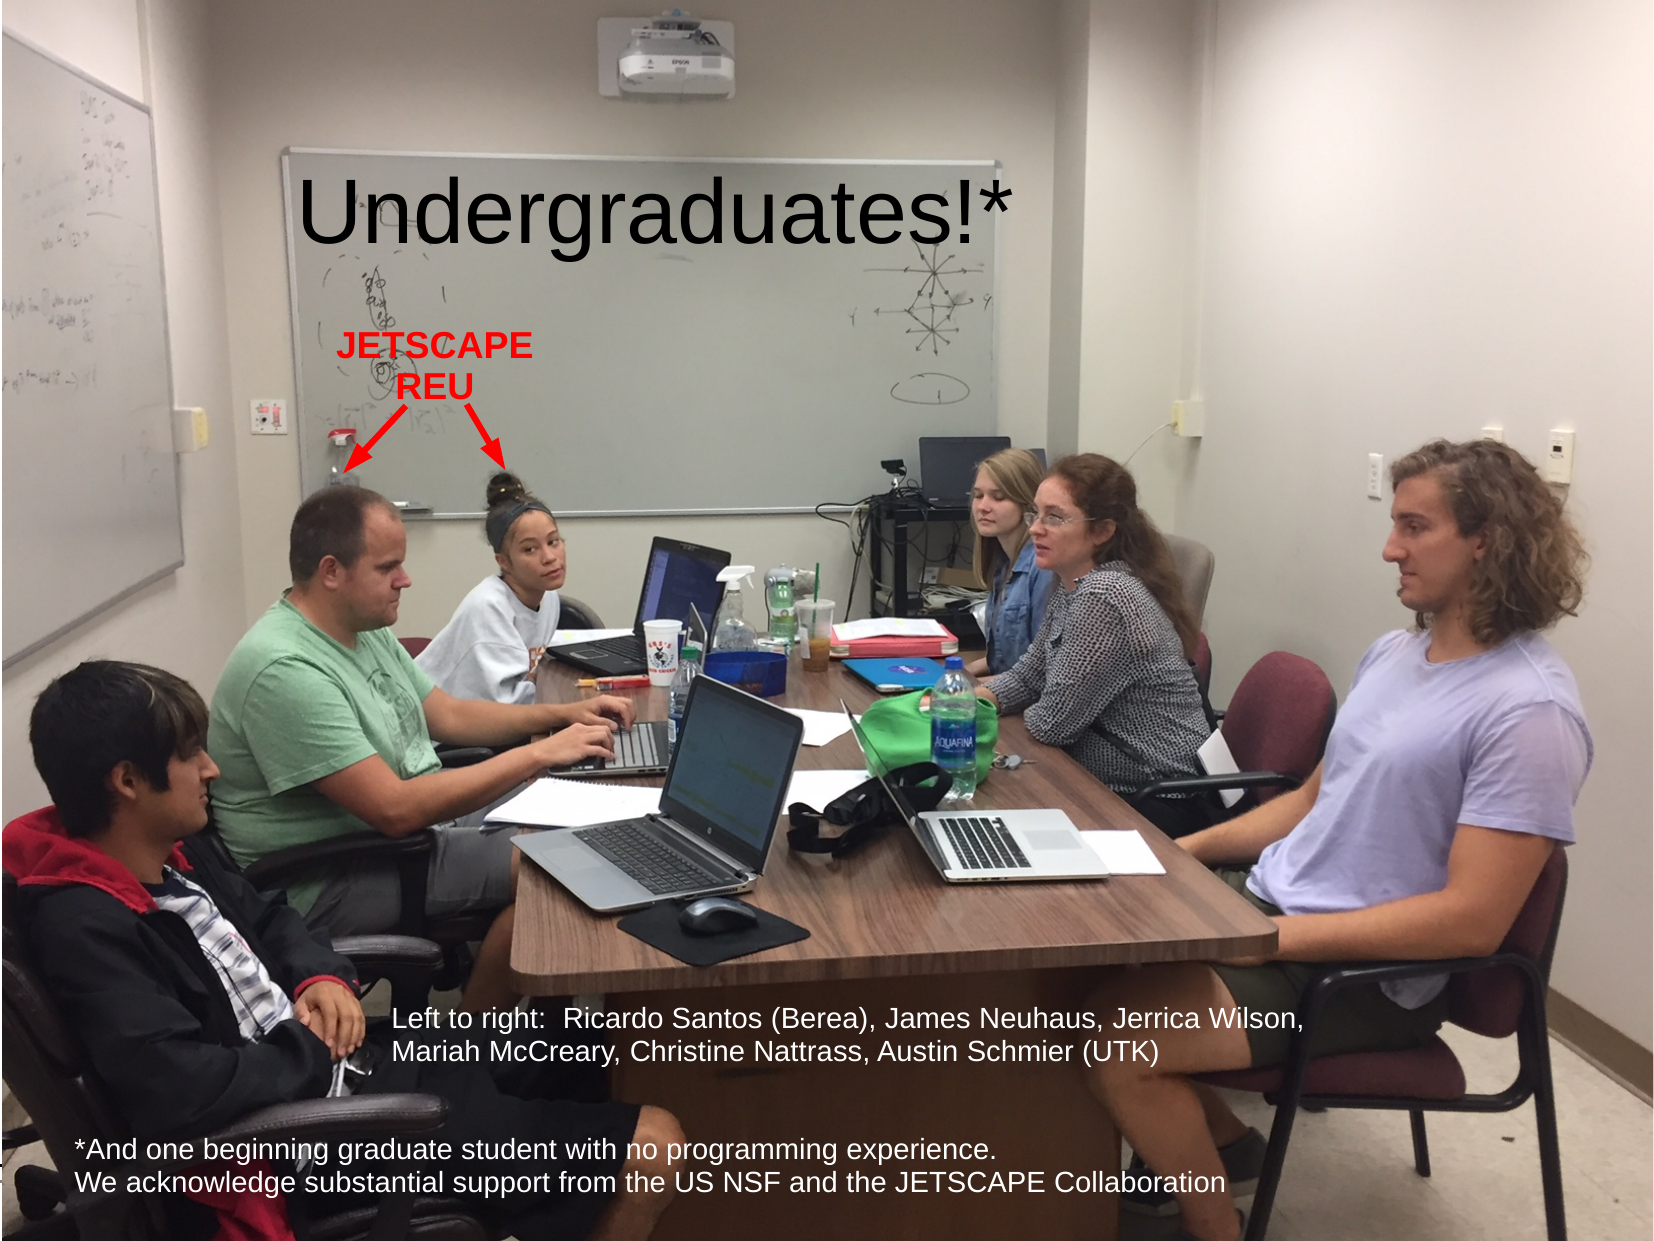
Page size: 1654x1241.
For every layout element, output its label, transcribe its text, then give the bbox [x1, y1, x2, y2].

title Undergraduates!* [0, 108, 1400, 316]
text_box *And one beginning graduate student with no programming experience. We acknowledge substantial support from the US NSF and the JETSCAPE Collaboration [59, 1125, 1335, 1241]
picture [2, 0, 1654, 1241]
text_box JETSCAPE REU [283, 316, 587, 416]
text_box Left to right: Ricardo Santos (Berea), James Neuhaus, Jerrica Wilson, Mariah McCreary, Christine Nattrass, Austin Schmier (UTK) [376, 995, 1362, 1151]
